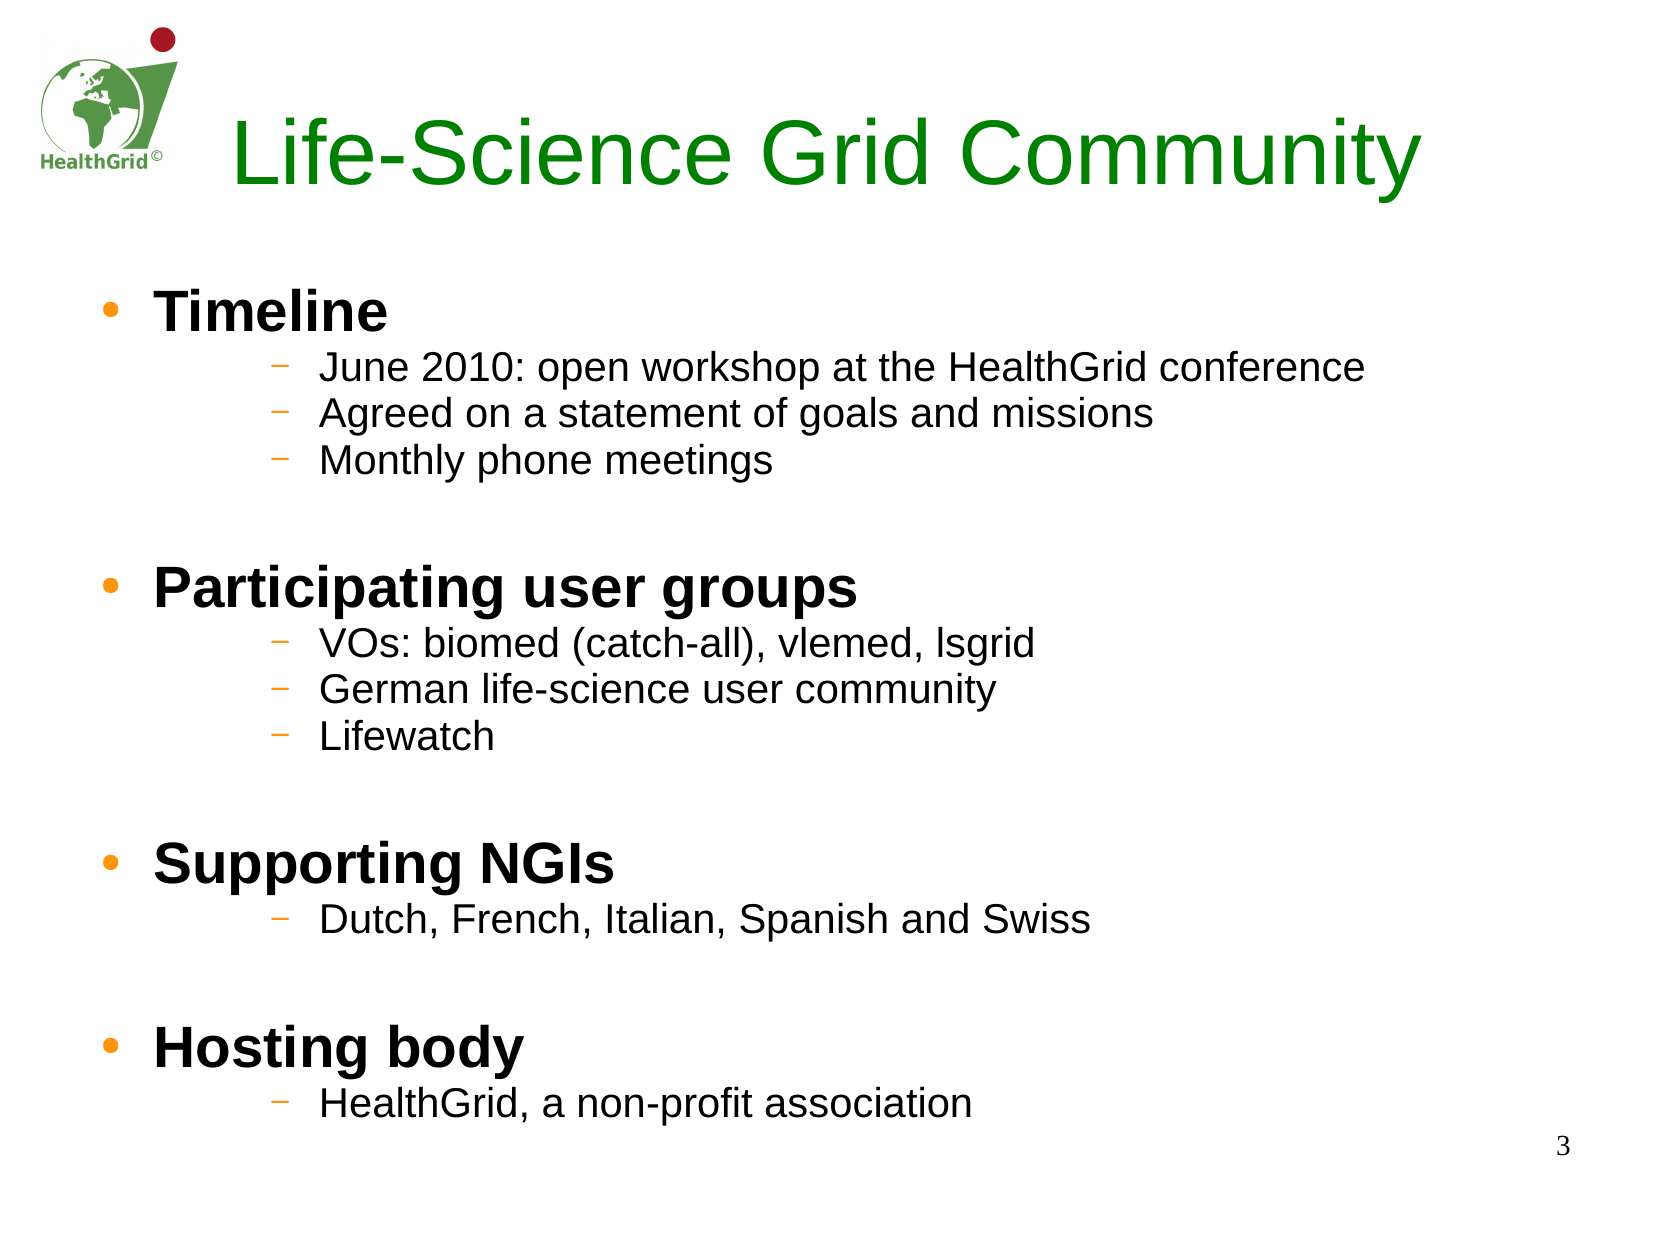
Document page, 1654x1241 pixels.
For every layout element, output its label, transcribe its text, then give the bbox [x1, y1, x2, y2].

picture [25, 19, 186, 176]
title Life-Science Grid Community [82, 56, 1571, 250]
list Timeline June 2010: open workshop at the HealthGrid conference Agreed on a statement of goals and missions Monthly phone meetings Participating user groups VOs: biomed (catch-all), vlemed, lsgrid German life-science user community Lifewatch Supporting NGIs Dutch, French, Italian, Spanish and Swiss Hosting body HealthGrid, a non-profit association [82, 278, 1571, 1127]
